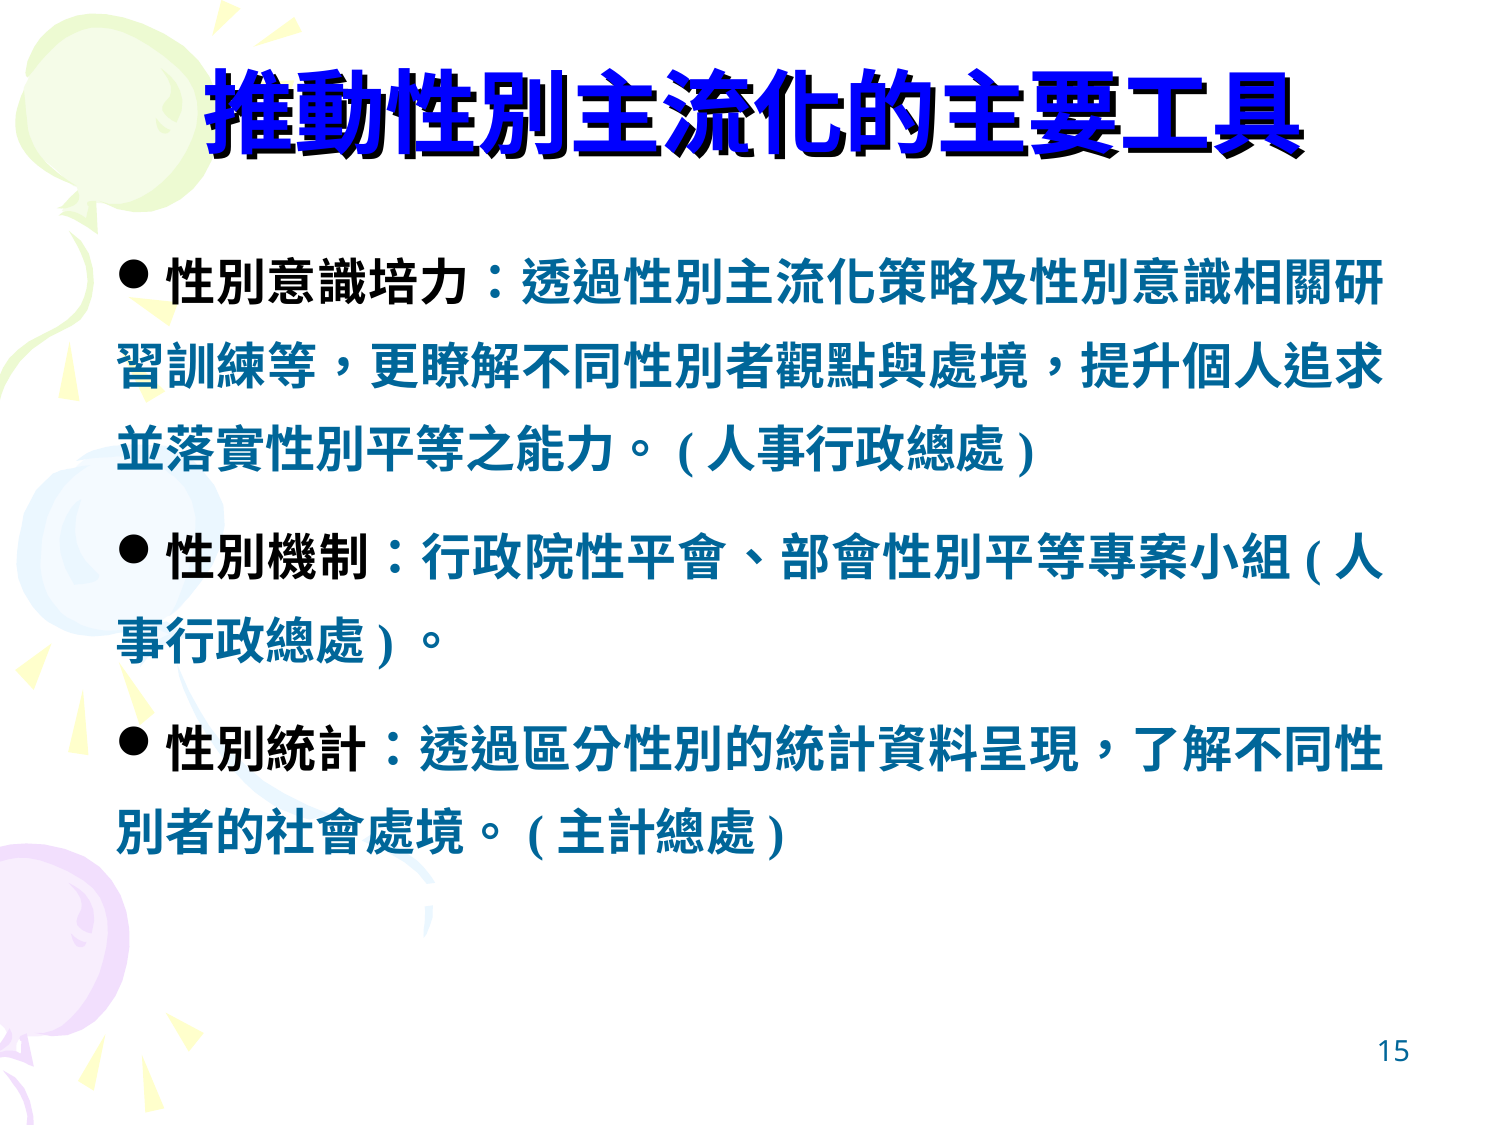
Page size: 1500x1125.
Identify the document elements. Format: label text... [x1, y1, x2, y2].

title 推動性別主流化的主要工具 [76, 54, 1430, 174]
text_box <編號> [1074, 1024, 1426, 1100]
list 性別意識培力：透過性別主流化策略及性別意識相關研習訓練等，更瞭解不同性別者觀點與處境，提升個人追求並落實性別平等之能力。(人事行政總處) 性別機制：行政院性平會、部會性別平等專案小組(人事行政總處)。 性別統計：透過區分性別的統計資料呈現，了解不同性別者的社會處境。(主計總處) [100, 219, 1400, 994]
